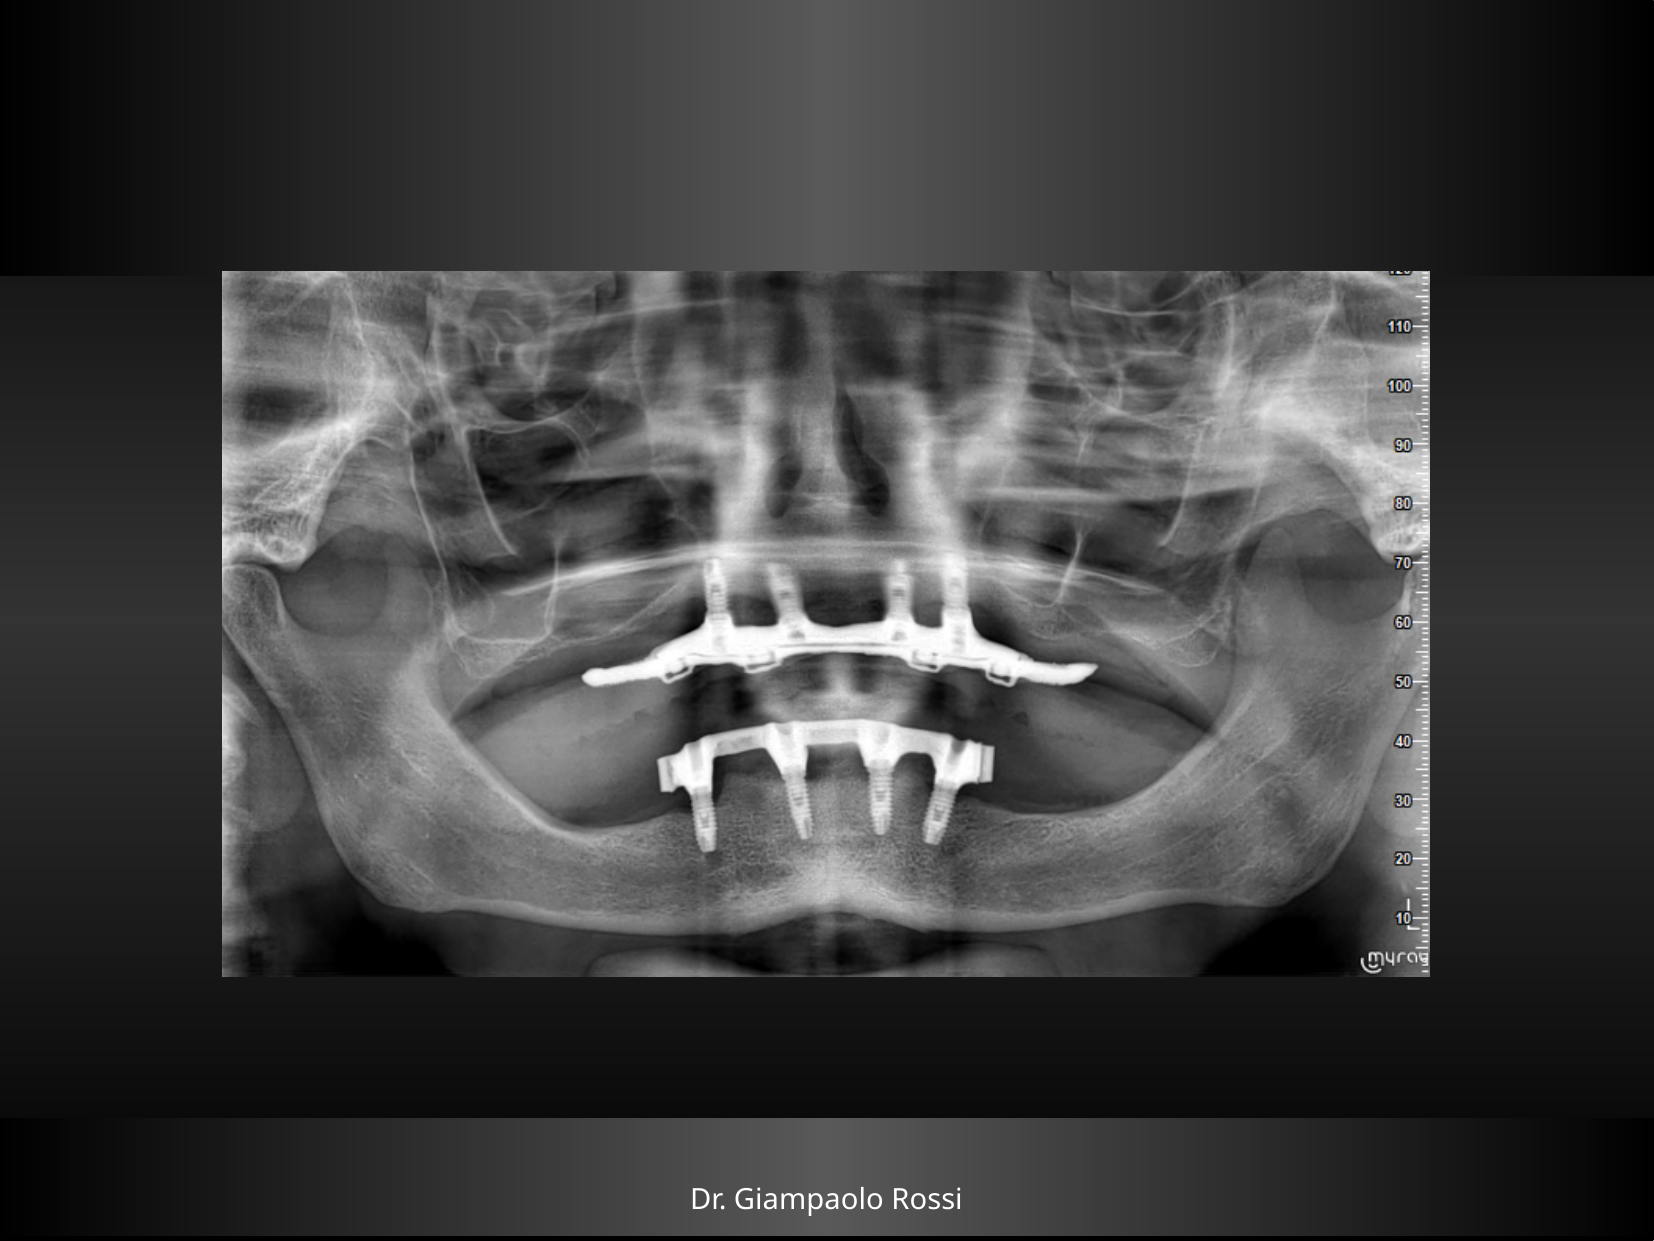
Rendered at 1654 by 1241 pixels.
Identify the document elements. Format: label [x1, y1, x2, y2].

picture [222, 271, 1430, 977]
